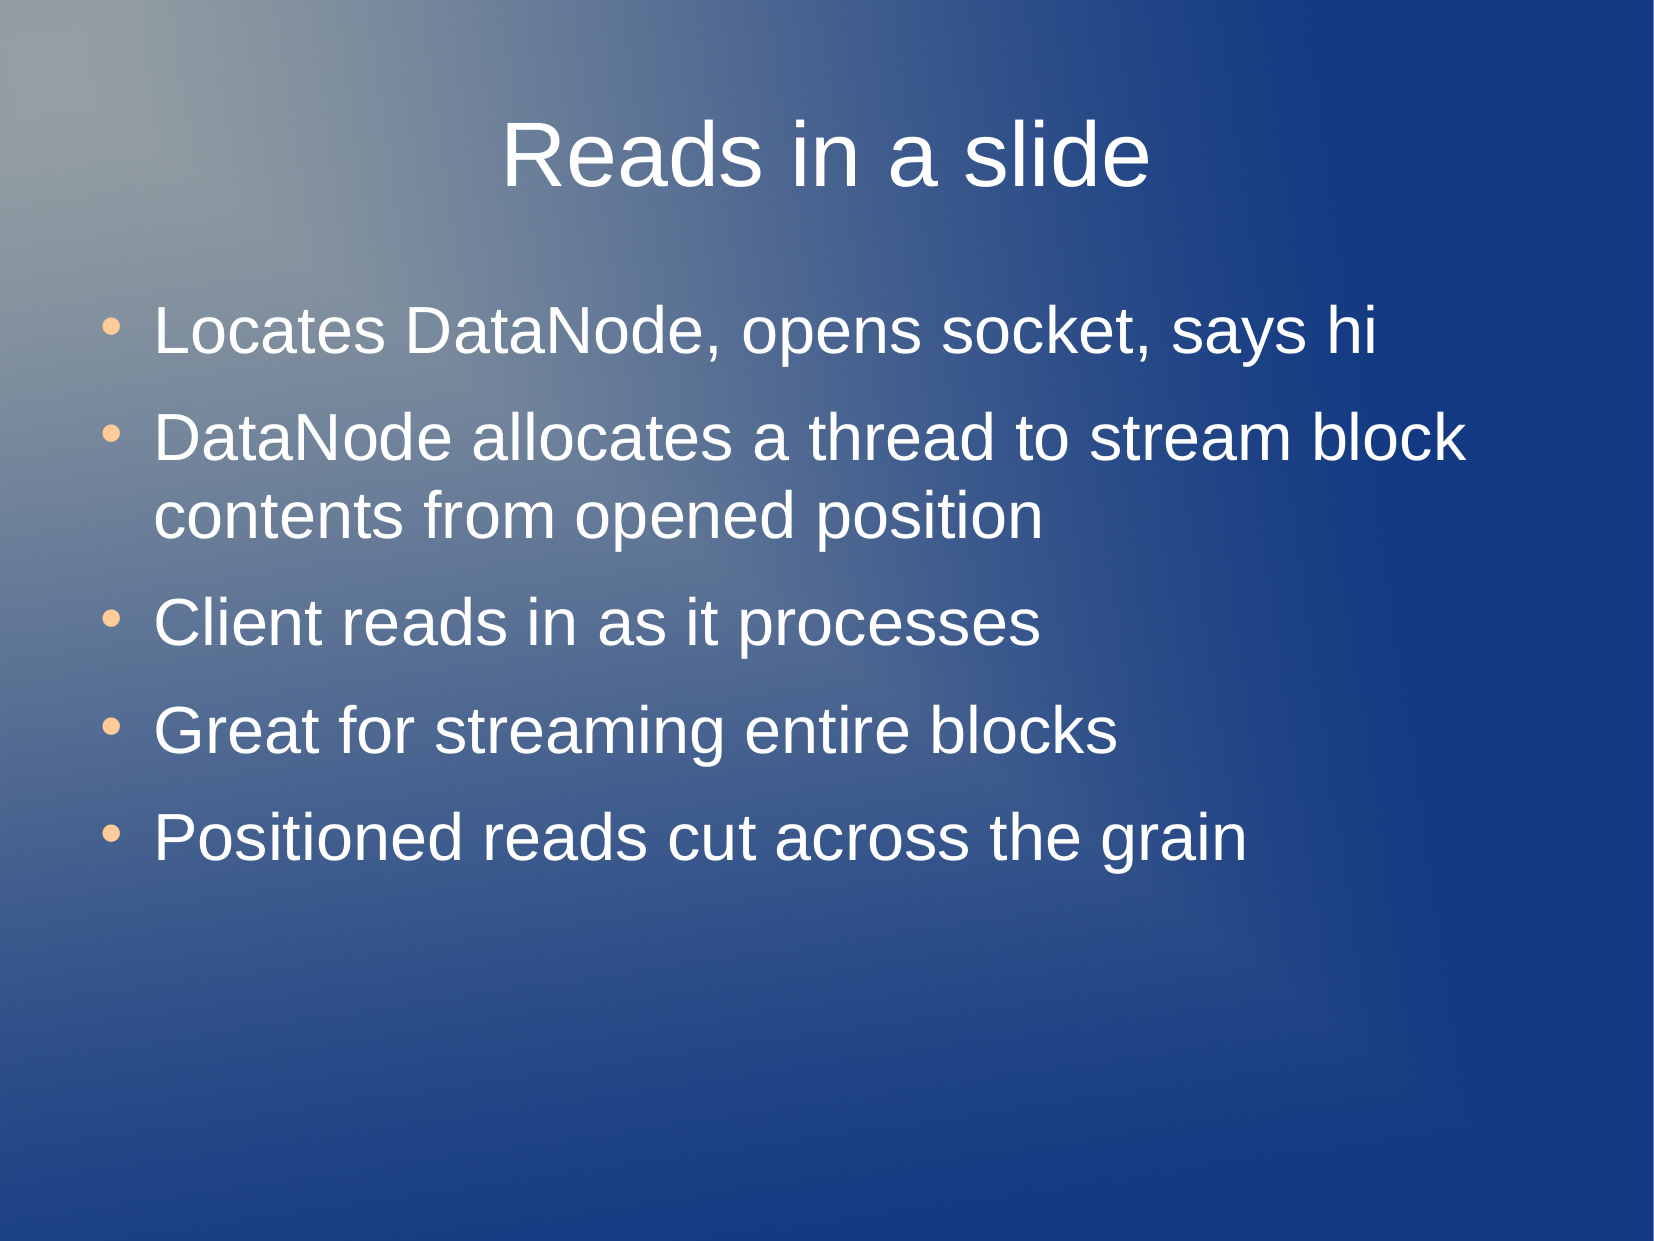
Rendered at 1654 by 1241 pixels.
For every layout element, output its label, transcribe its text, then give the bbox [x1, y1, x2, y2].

list Locates DataNode, opens socket, says hi DataNode allocates a thread to stream block contents from opened position Client reads in as it processes Great for streaming entire blocks Positioned reads cut across the grain [82, 290, 1571, 1094]
title Reads in a slide [82, 49, 1571, 257]
picture [0, 0, 1654, 1241]
